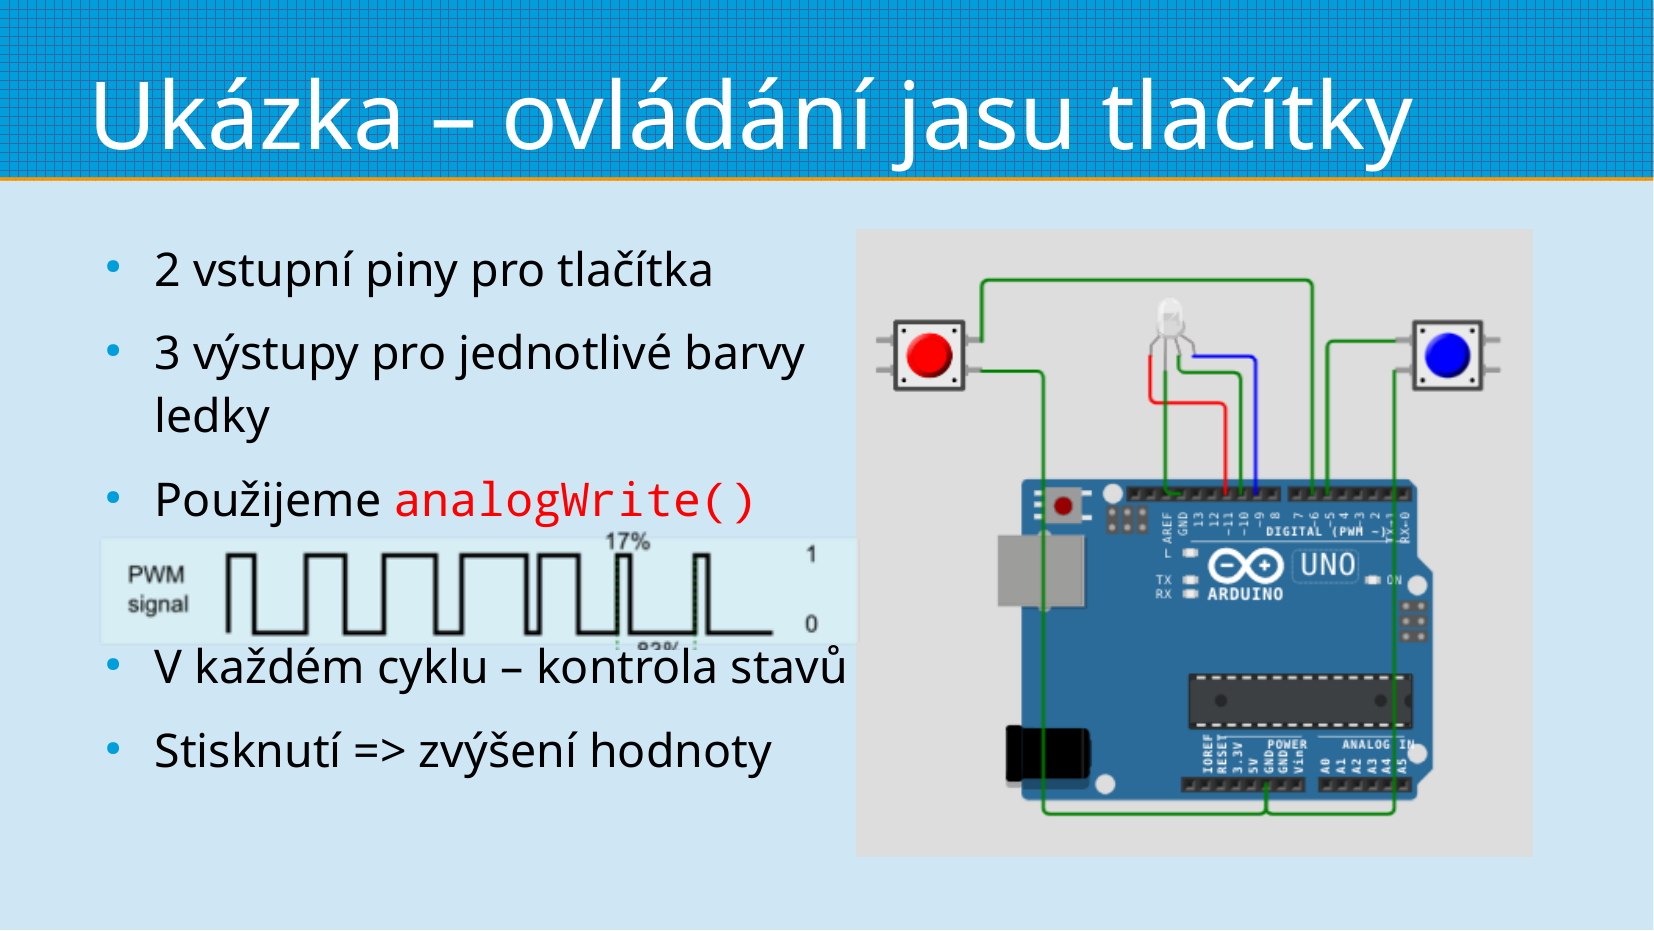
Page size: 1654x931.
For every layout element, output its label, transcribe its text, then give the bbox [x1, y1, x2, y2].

list 2 vstupní piny pro tlačítka 3 výstupy pro jednotlivé barvy ledky Použijeme analogWrite() V každém cyklu – kontrola stavů Stisknutí => zvýšení hodnoty [88, 236, 856, 531]
title Ukázka – ovládání jasu tlačítky [88, 14, 1565, 178]
list 2 vstupní piny pro tlačítka 3 výstupy pro jednotlivé barvy ledky Použijeme analogWrite() V každém cyklu – kontrola stavů Stisknutí => zvýšení hodnoty [88, 650, 856, 813]
picture [74, 229, 1533, 857]
